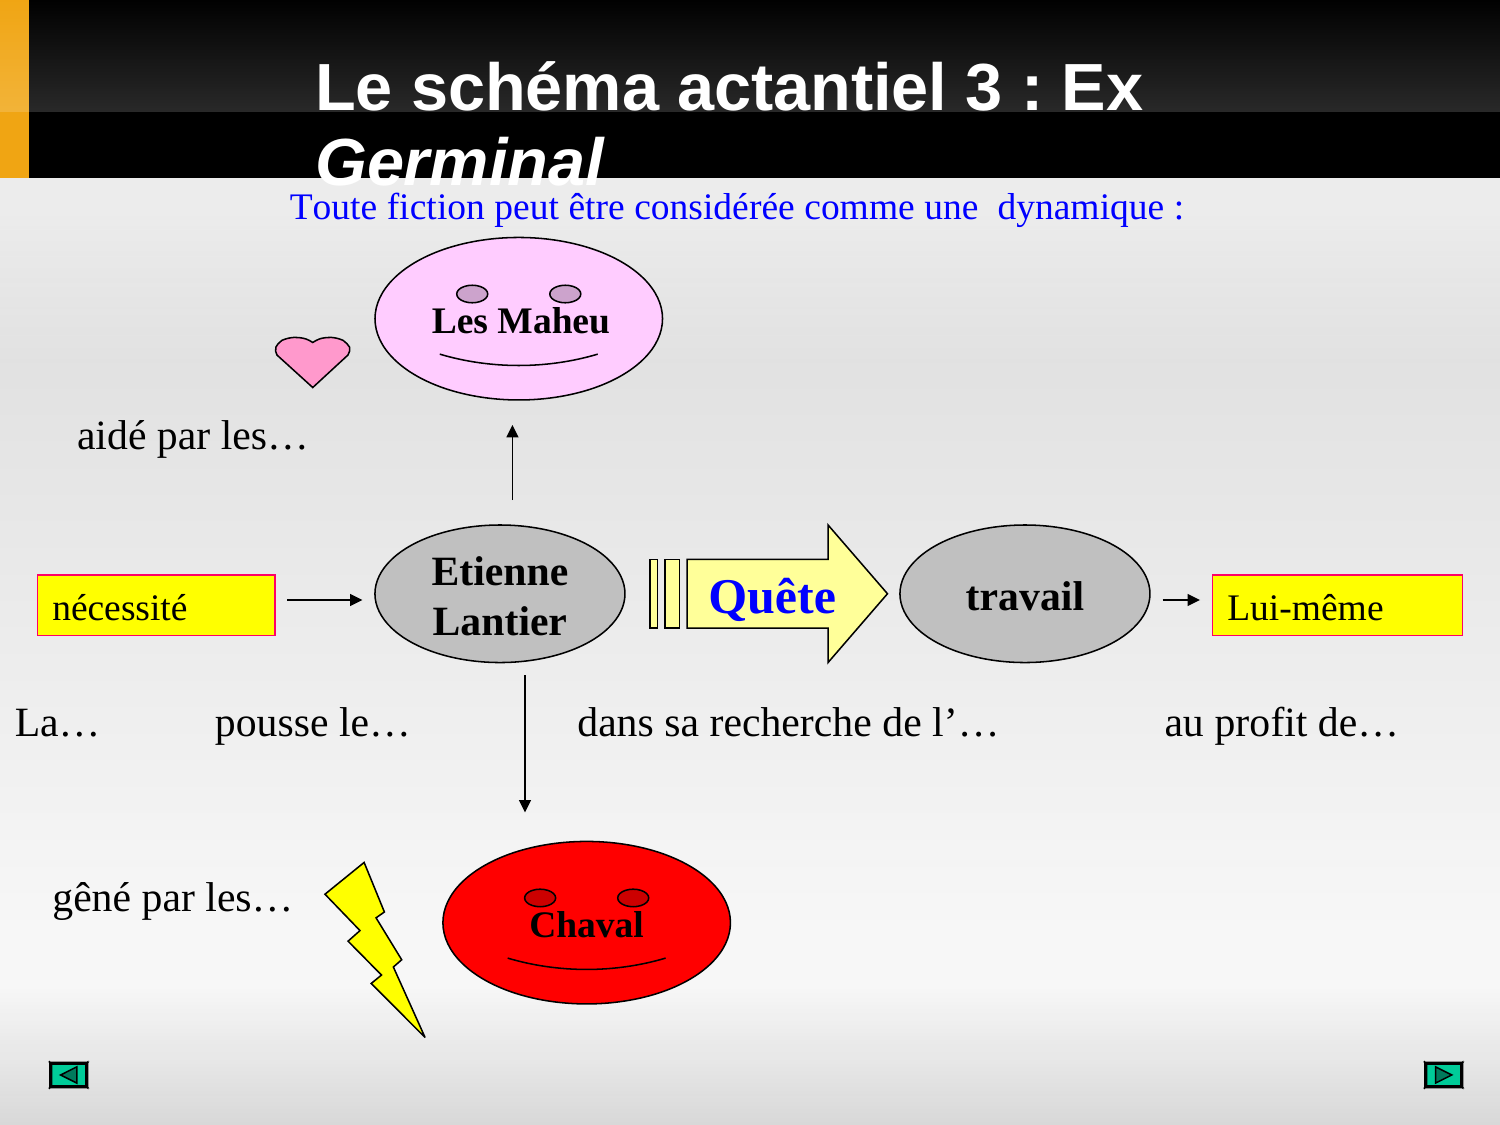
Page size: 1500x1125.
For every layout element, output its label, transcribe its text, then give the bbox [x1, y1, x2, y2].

text_box Toute fiction peut être considérée comme une dynamique : [275, 174, 1226, 236]
text_box Lui-même [1212, 574, 1463, 636]
text_box Etienne Lantier [374, 525, 625, 663]
text_box Quête [665, 559, 680, 628]
text_box dans sa recherche de l’… [562, 687, 1138, 754]
text_box La… [0, 687, 126, 754]
text_box [1426, 1062, 1463, 1088]
text_box nécessité [37, 574, 276, 636]
text_box Les Maheu [375, 237, 663, 400]
text_box Quête [650, 559, 657, 628]
text_box [275, 337, 350, 388]
text_box [326, 862, 426, 1038]
text_box au profit de… [1149, 687, 1438, 754]
text_box pousse le… [199, 687, 451, 754]
text_box aidé par les… [62, 399, 338, 466]
text_box Quête [687, 525, 888, 663]
text_box [51, 1062, 88, 1088]
text_box Chaval [442, 841, 731, 1004]
picture [0, 0, 1500, 1125]
text_box gêné par les… [37, 862, 326, 928]
title Le schéma actantiel 3 : Ex Germinal [299, 42, 1175, 174]
text_box travail [899, 525, 1150, 663]
